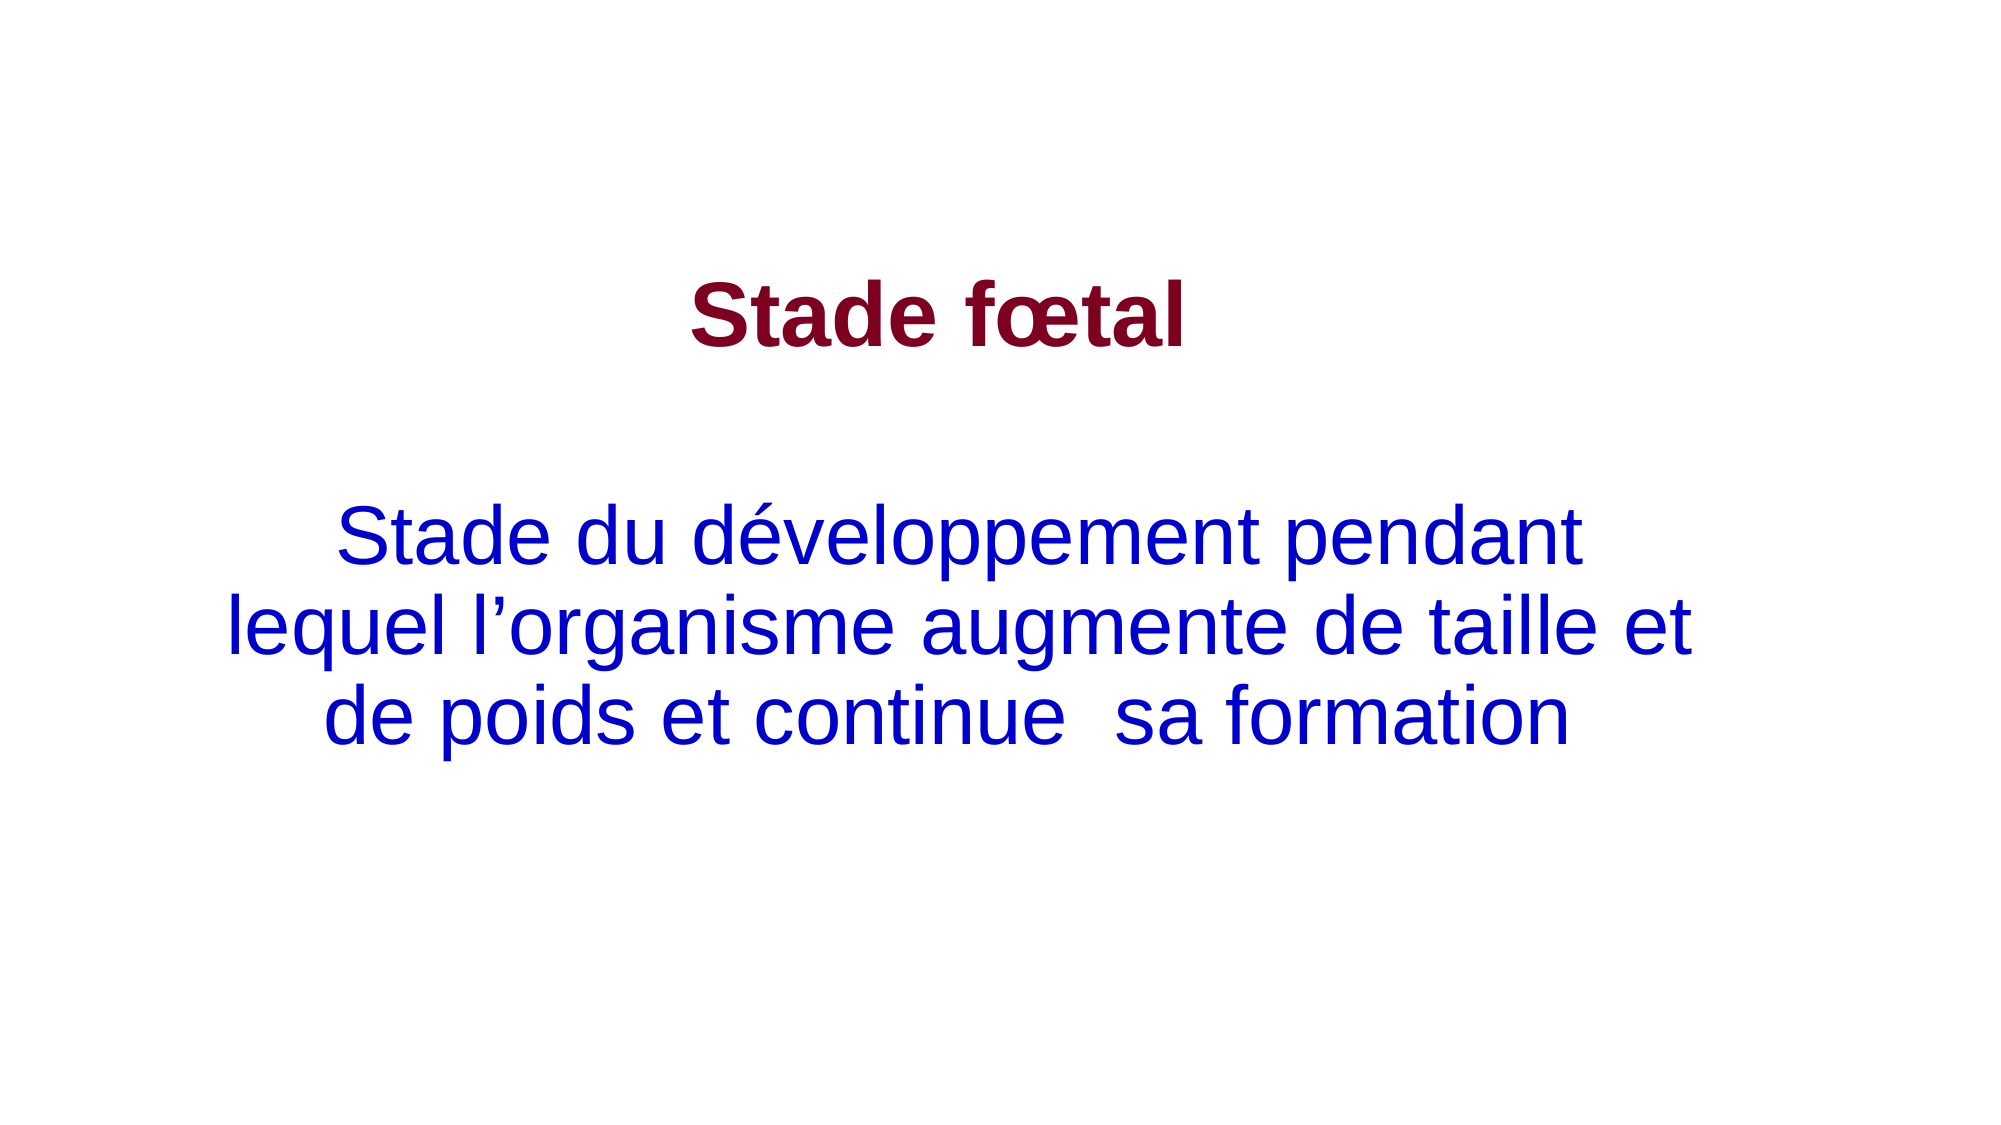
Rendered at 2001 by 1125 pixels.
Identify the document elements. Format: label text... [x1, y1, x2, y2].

title Stade fœtal [189, 259, 1689, 456]
subtitle Stade du développement pendant lequel l’organisme augmente de taille et de poids et continue sa formation [209, 485, 1710, 757]
